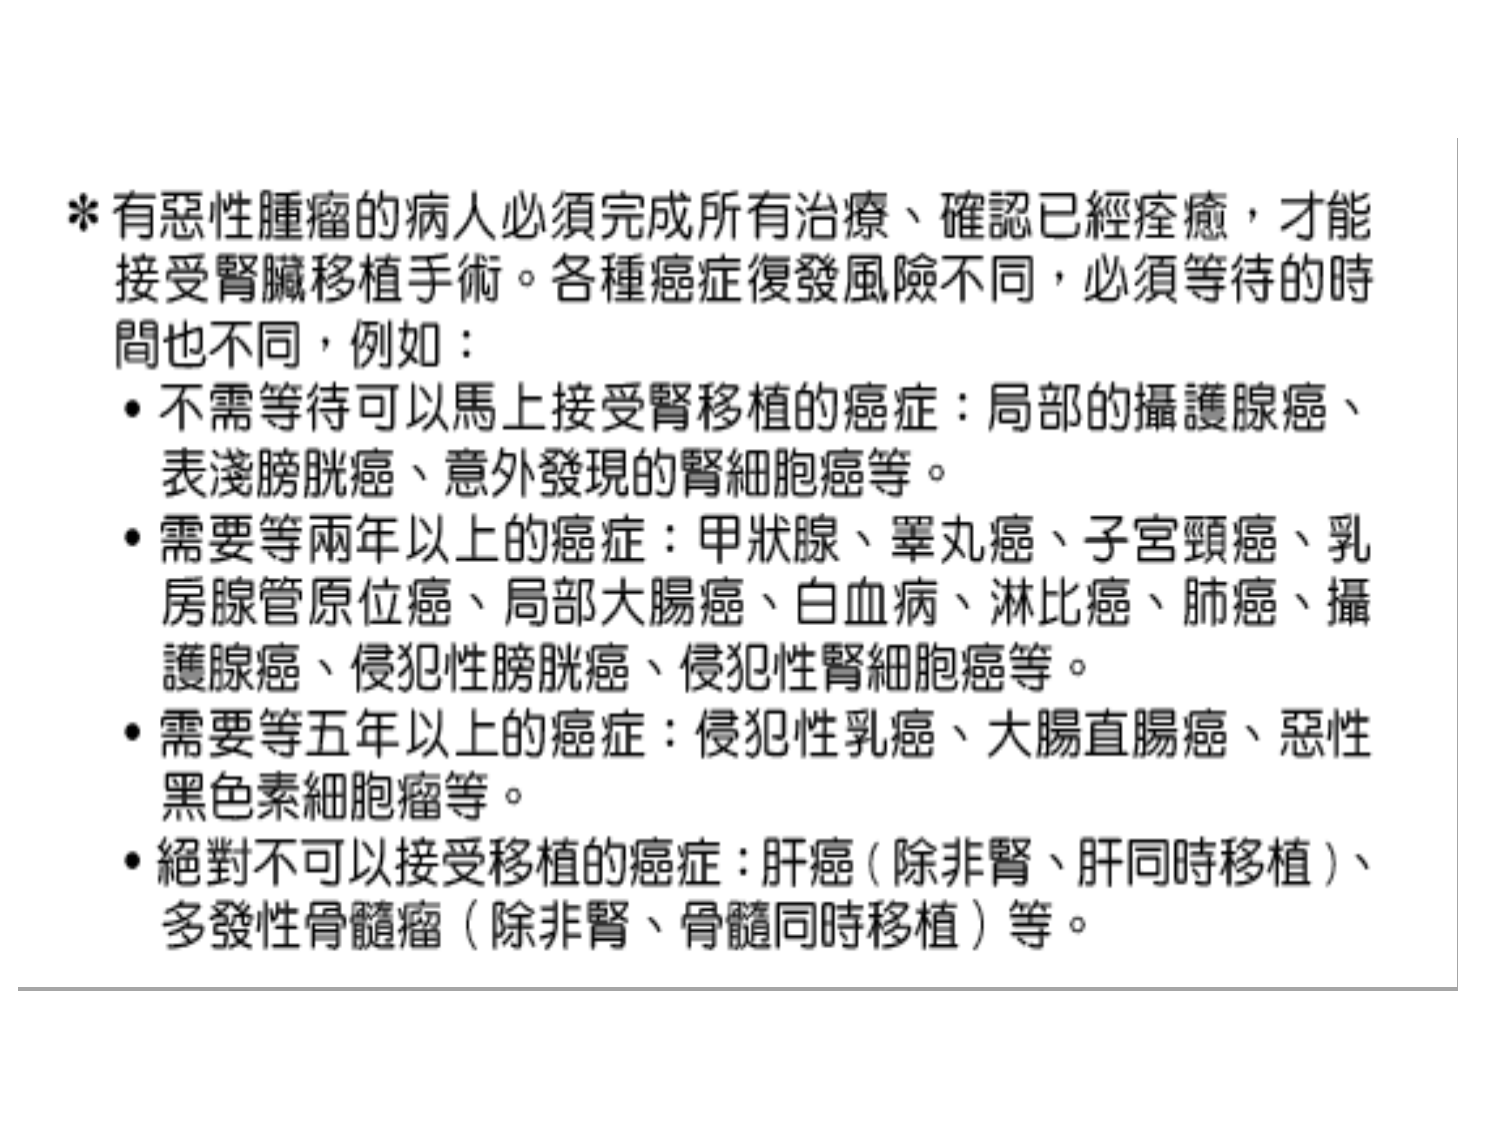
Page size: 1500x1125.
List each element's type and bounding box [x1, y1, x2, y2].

picture [18, 134, 1457, 987]
